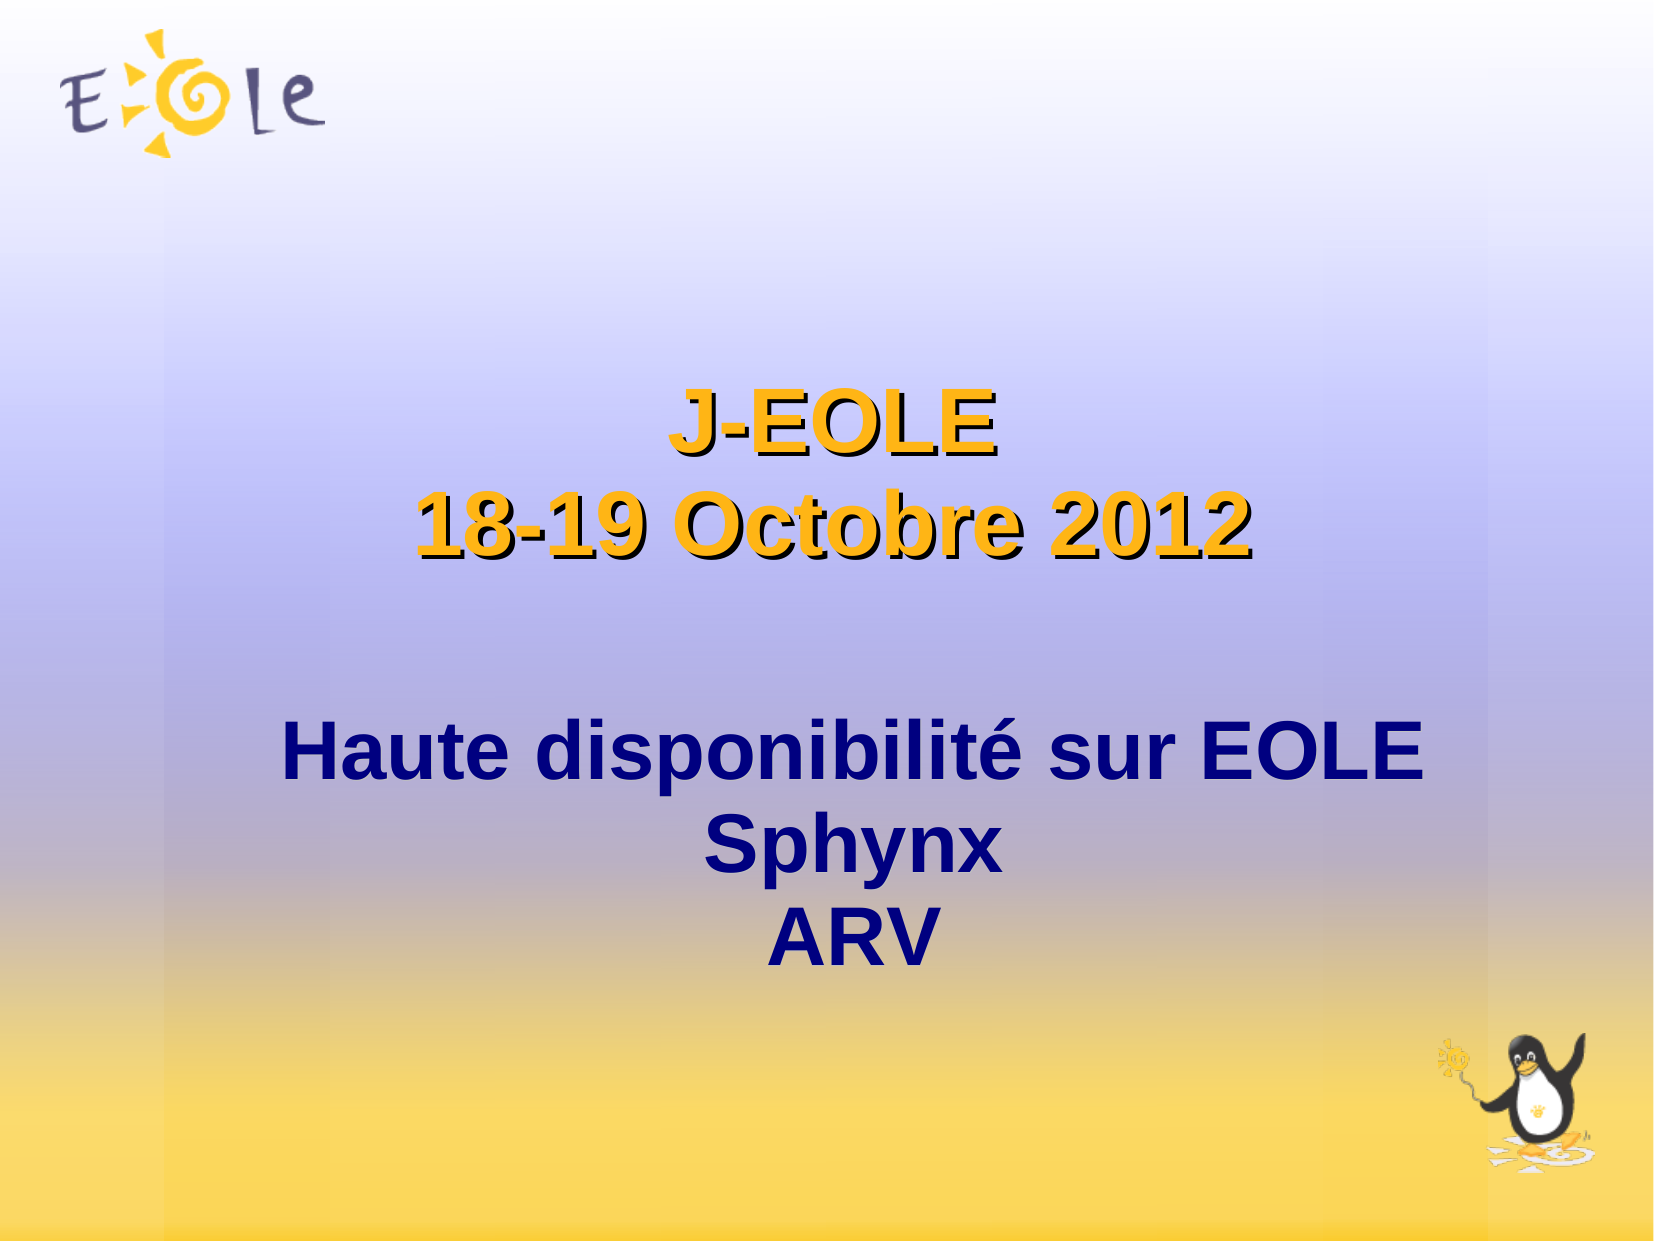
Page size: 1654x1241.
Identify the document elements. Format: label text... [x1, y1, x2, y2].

title J-EOLE 18-19 Octobre 2012 [88, 294, 1577, 650]
picture [0, 0, 1654, 1241]
text_box Haute disponibilité sur EOLE Sphynx ARV [265, 696, 1443, 1034]
